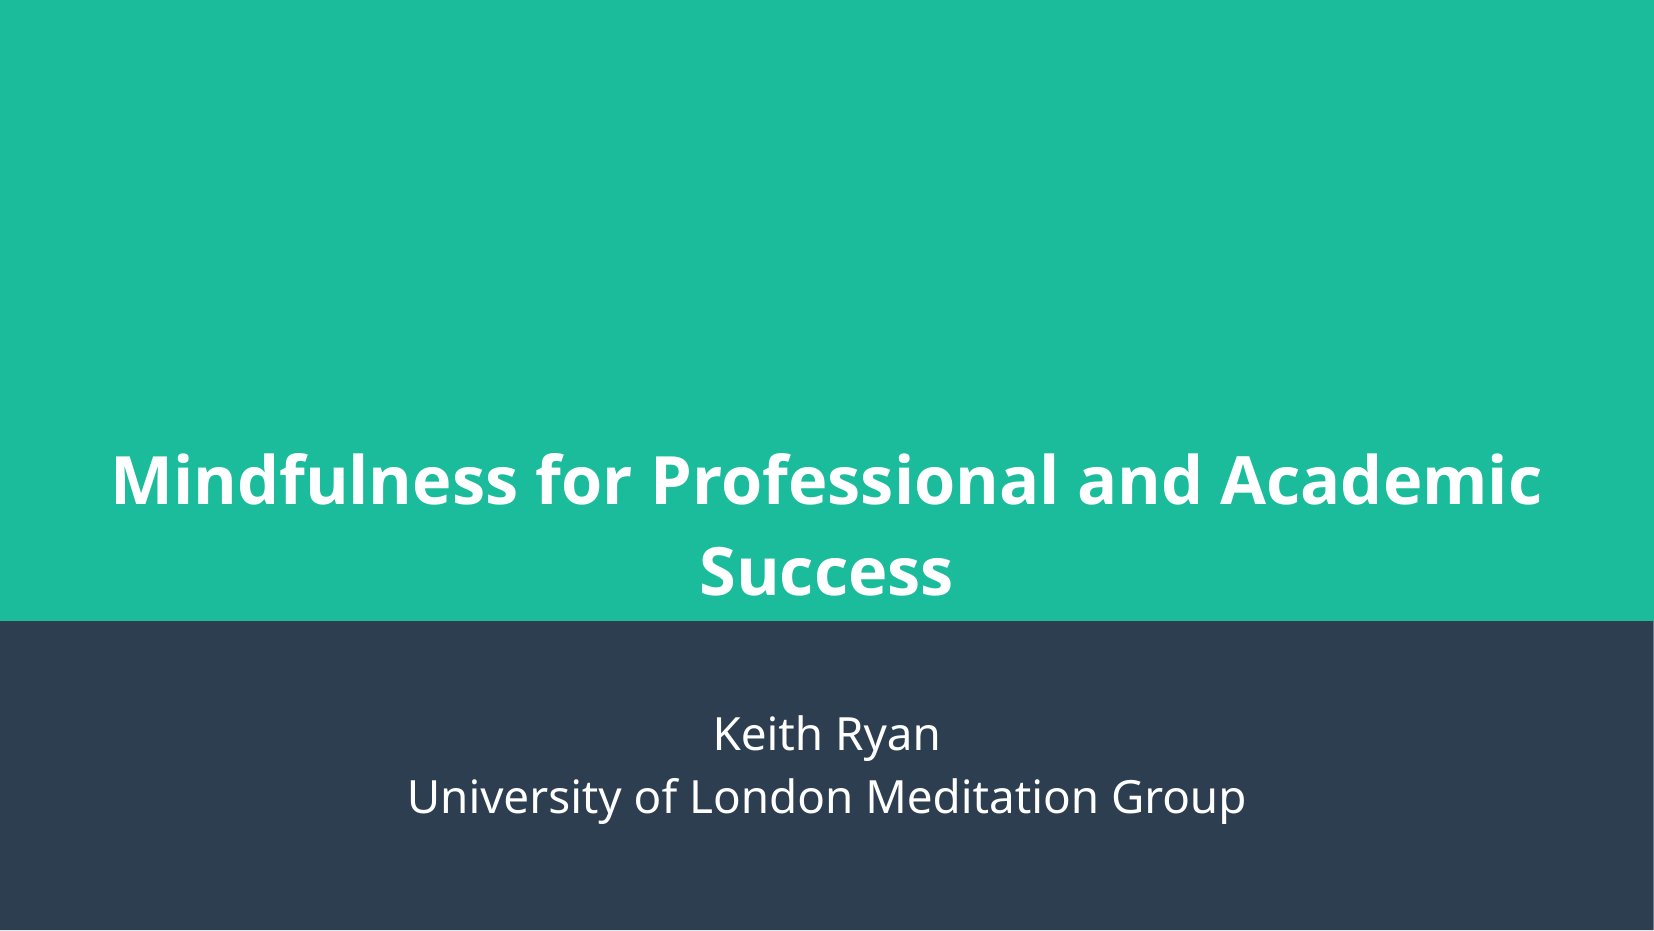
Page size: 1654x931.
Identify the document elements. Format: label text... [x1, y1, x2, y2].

title Mindfulness for Professional and Academic Success [59, 433, 1595, 615]
subtitle Keith Ryan University of London Meditation Group [59, 642, 1595, 886]
